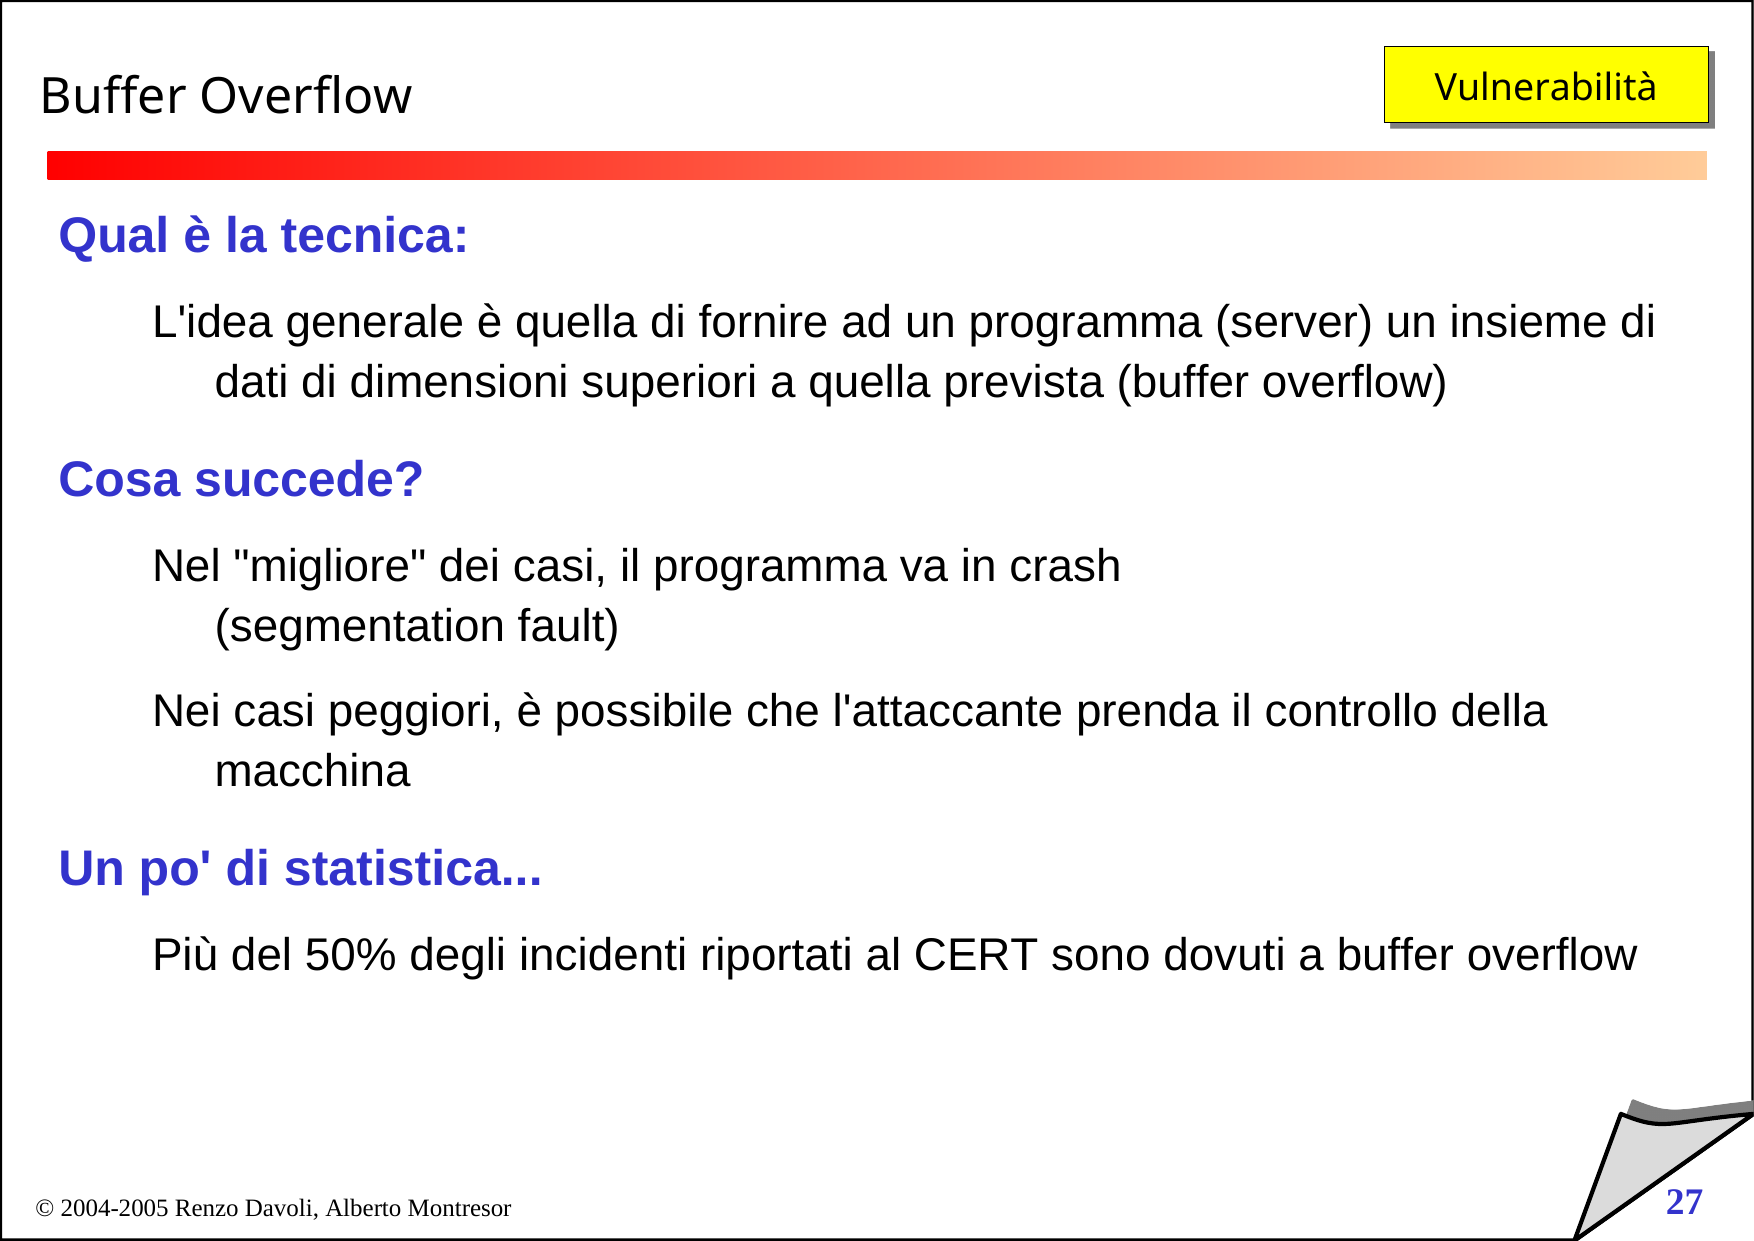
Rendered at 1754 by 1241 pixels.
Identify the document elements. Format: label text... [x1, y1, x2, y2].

list Qual è la tecnica: L'idea generale è quella di fornire ad un programma (server) un insieme di dati di dimensioni superiori a quella prevista (buffer overflow) Cosa succede? Nel "migliore" dei casi, il programma va in crash (segmentation fault) Nei casi peggiori, è possibile che l'attaccante prenda il controllo della macchina Un po' di statistica... Più del 50% degli incidenti riportati al CERT sono dovuti a buffer overflow [58, 206, 1695, 1164]
title Buffer Overflow [40, 49, 1713, 144]
text_box Vulnerabilità [1384, 46, 1709, 123]
